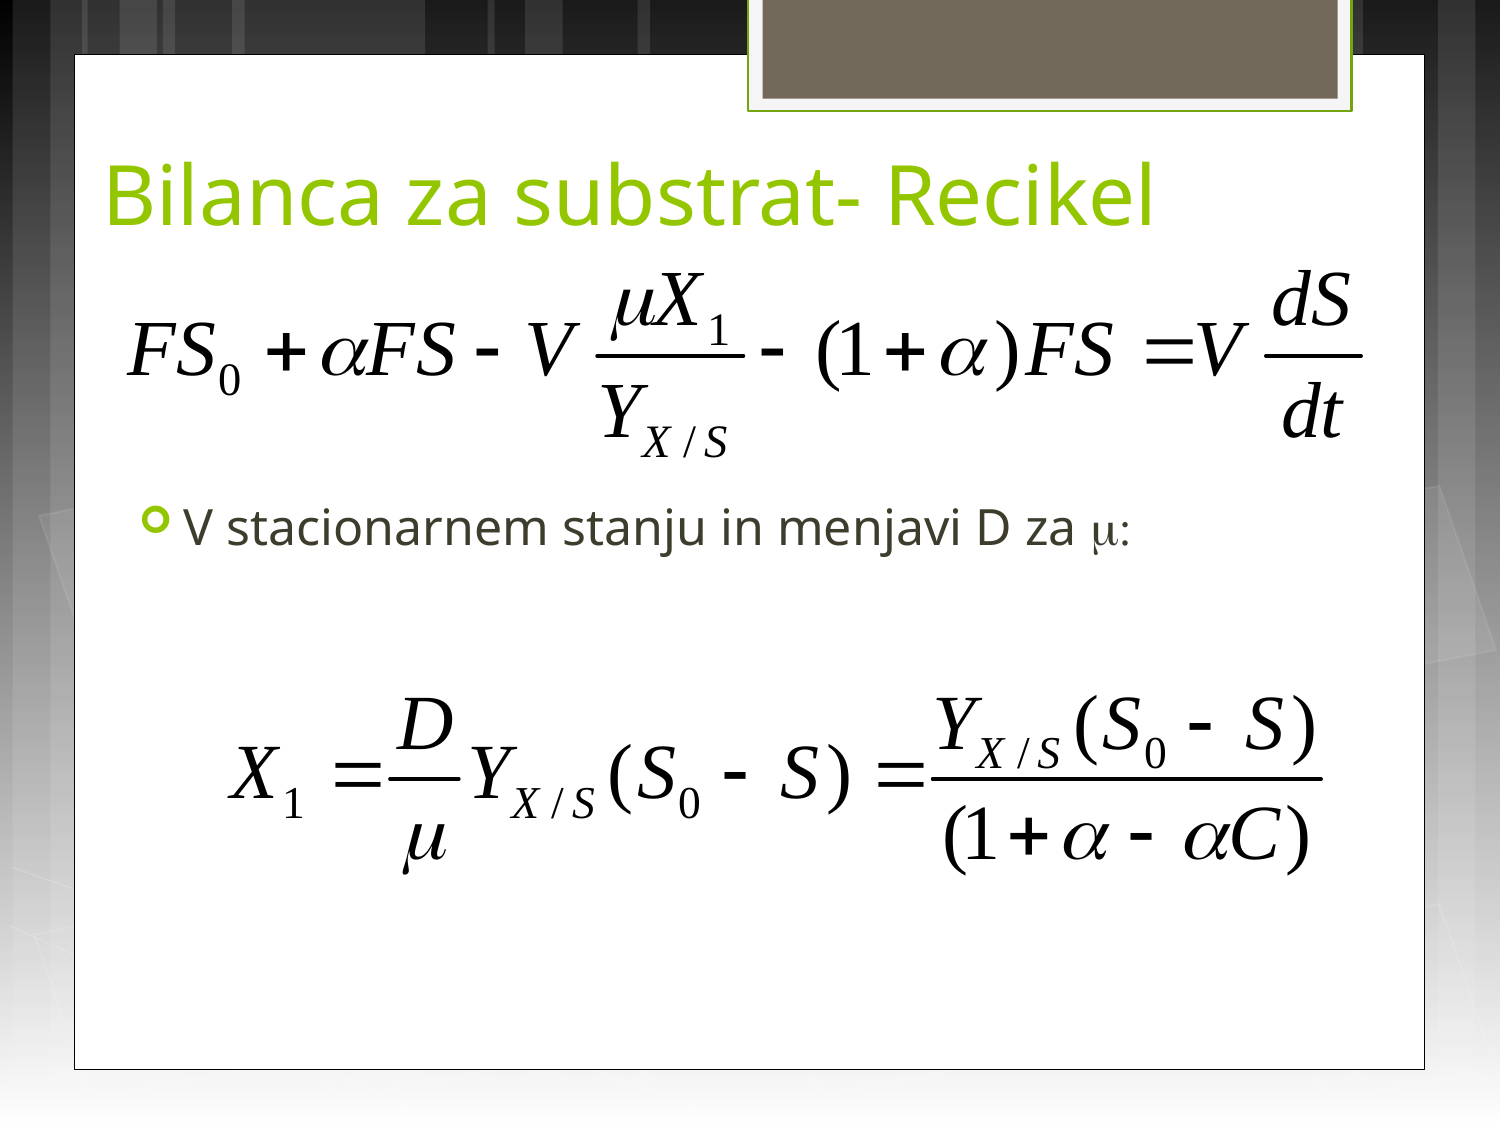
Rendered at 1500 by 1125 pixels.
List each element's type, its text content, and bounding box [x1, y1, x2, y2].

picture [212, 675, 1338, 890]
title Bilanca za substrat- Recikel [87, 62, 1363, 250]
picture [112, 249, 1375, 475]
list V stacionarnem stanju in menjavi D za m: [112, 487, 1388, 1125]
